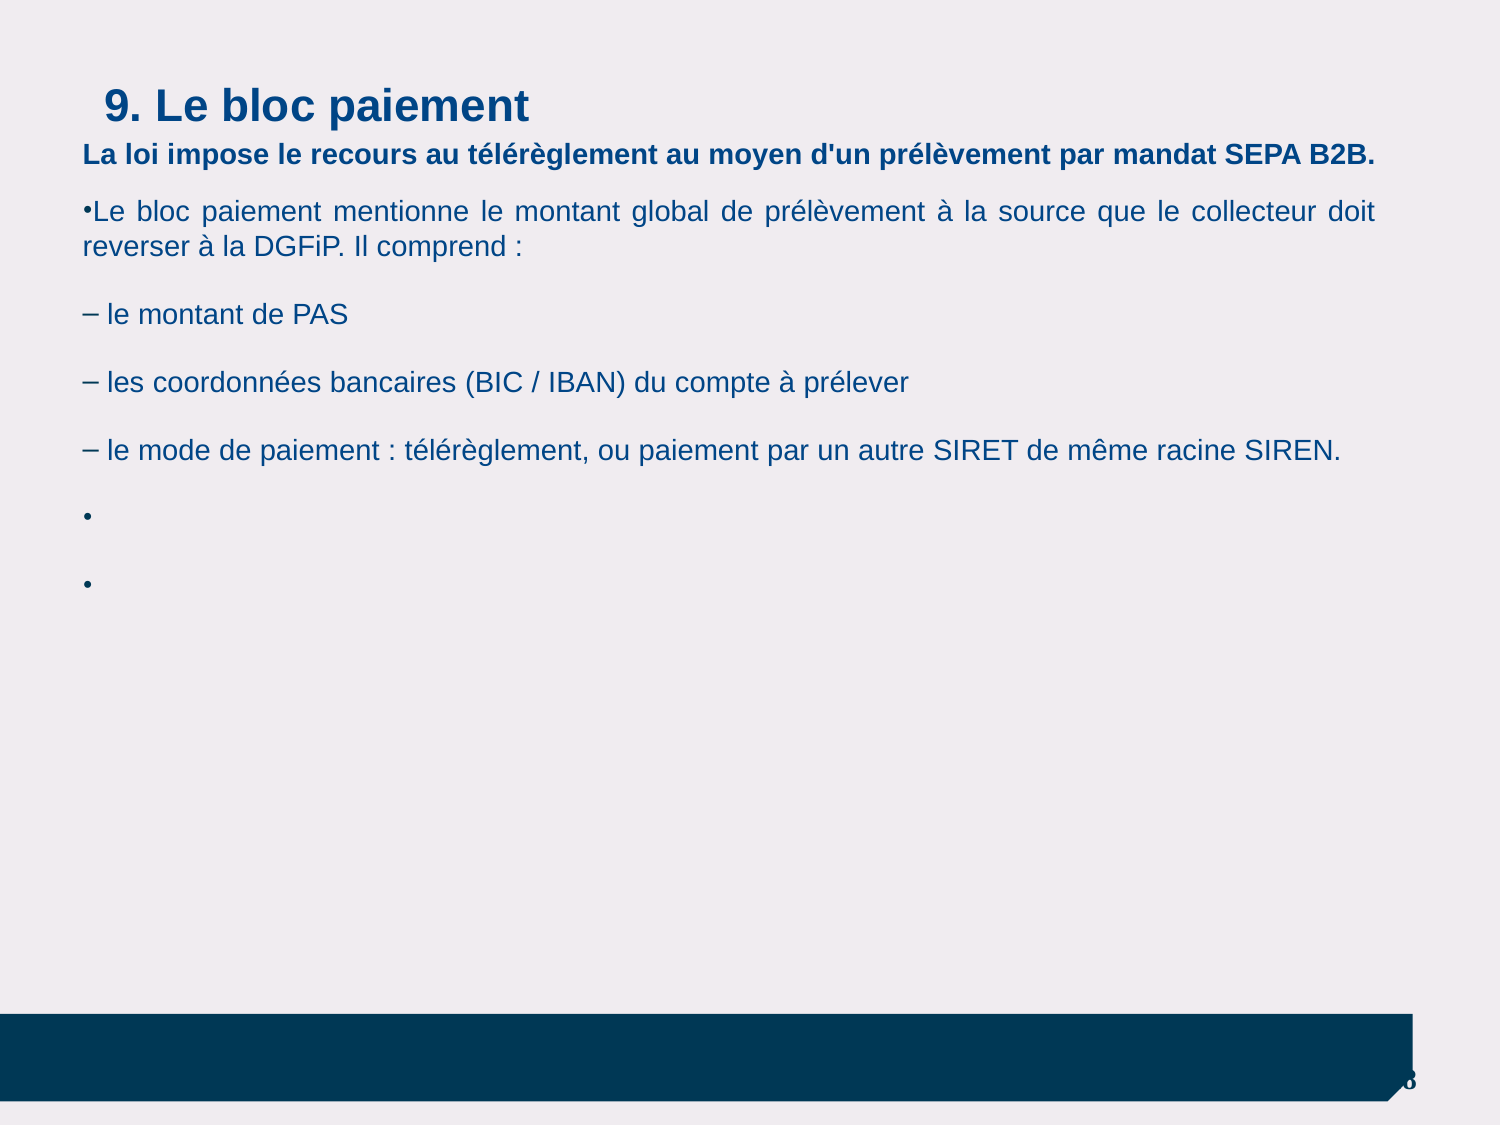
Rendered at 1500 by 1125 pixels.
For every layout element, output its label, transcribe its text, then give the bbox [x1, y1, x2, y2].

text_box [0, 1013, 1413, 1102]
title 9. Le bloc paiement [104, 51, 1420, 162]
list La loi impose le recours au télérèglement au moyen d'un prélèvement par mandat SEPA B2B. Le bloc paiement mentionne le montant global de prélèvement à la source que le collecteur doit reverser à la DGFiP. Il comprend : le montant de PAS les coordonnées bancaires (BIC / IBAN) du compte à prélever le mode de paiement : télérèglement, ou paiement par un autre SIRET de même racine SIREN. [82, 135, 1418, 1049]
